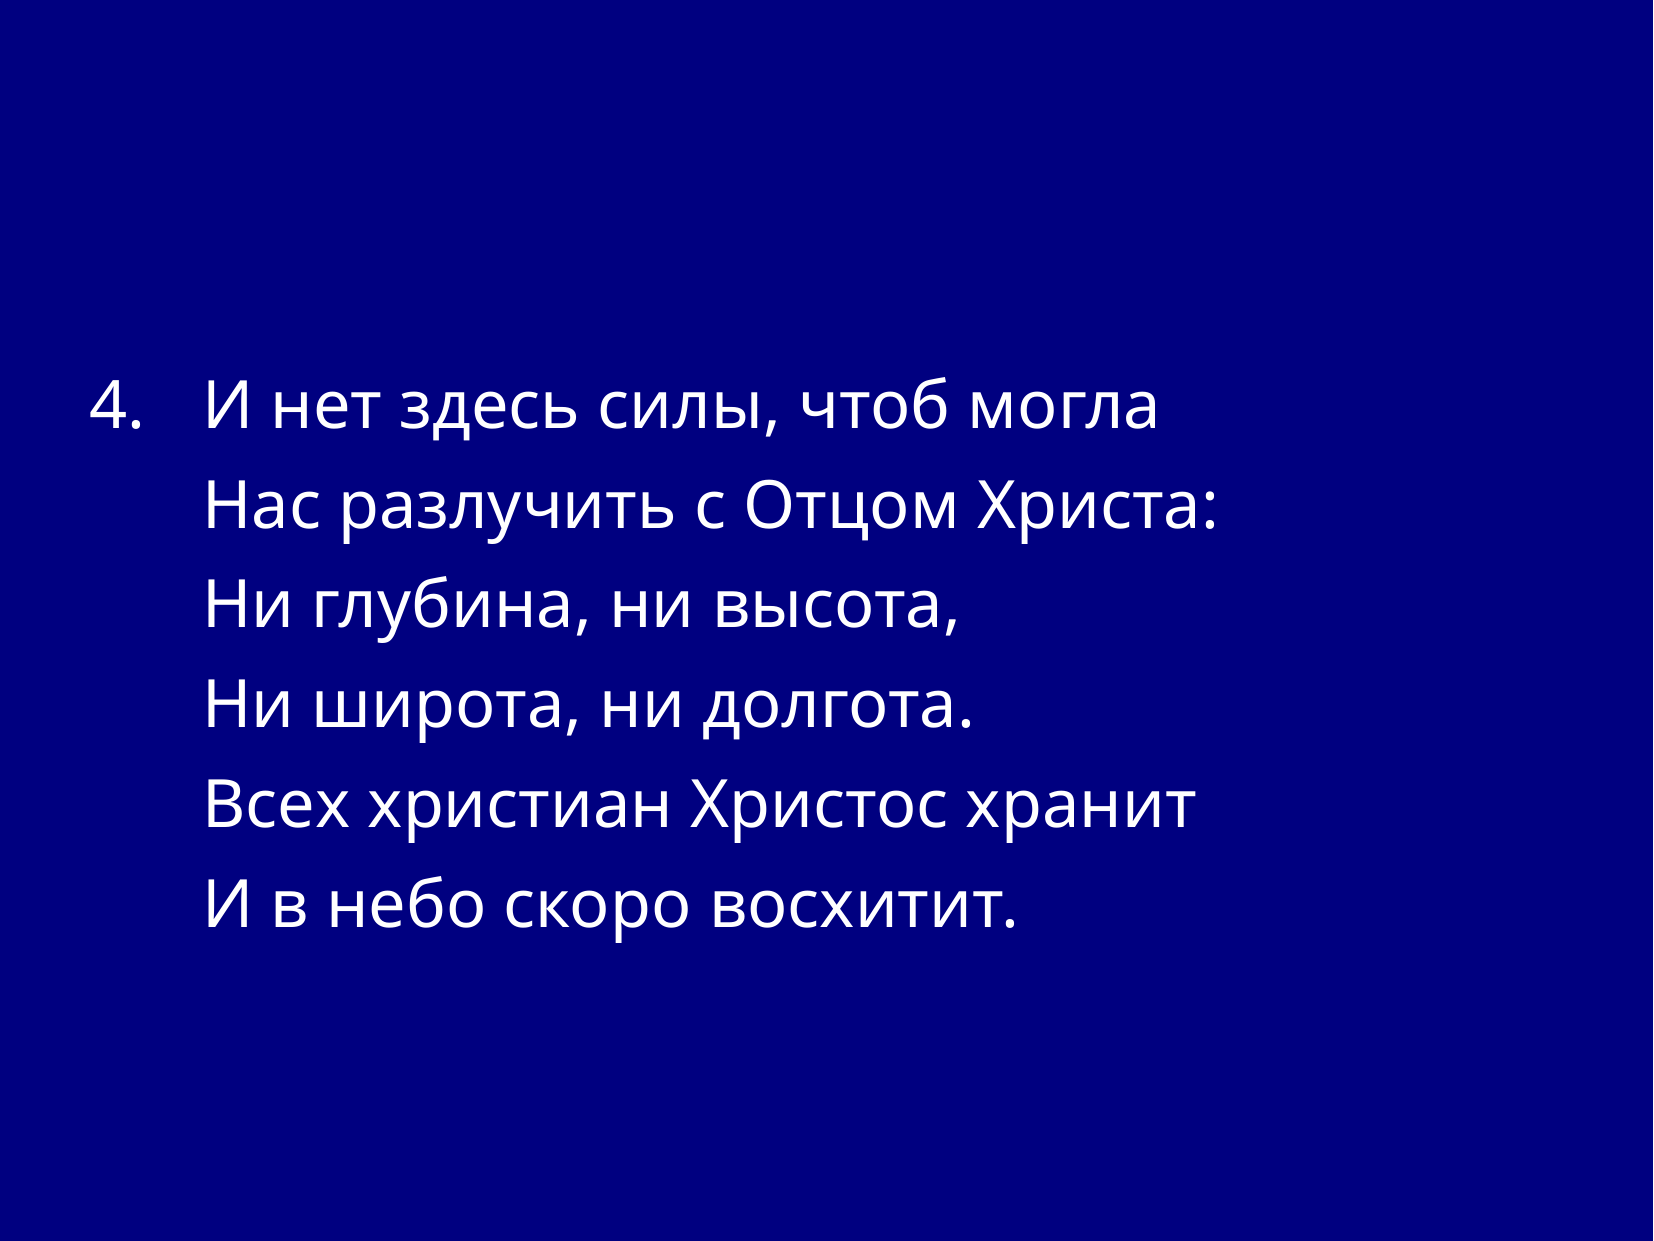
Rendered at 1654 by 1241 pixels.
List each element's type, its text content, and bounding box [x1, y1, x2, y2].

text_box 4. И нет здесь силы, чтоб могла Нас разлучить с Отцом Христа: Ни глубина, ни высота, Ни широта, ни долгота. Всех христиан Христос хранит И в небо скоро восхитит. [75, 150, 1576, 1163]
